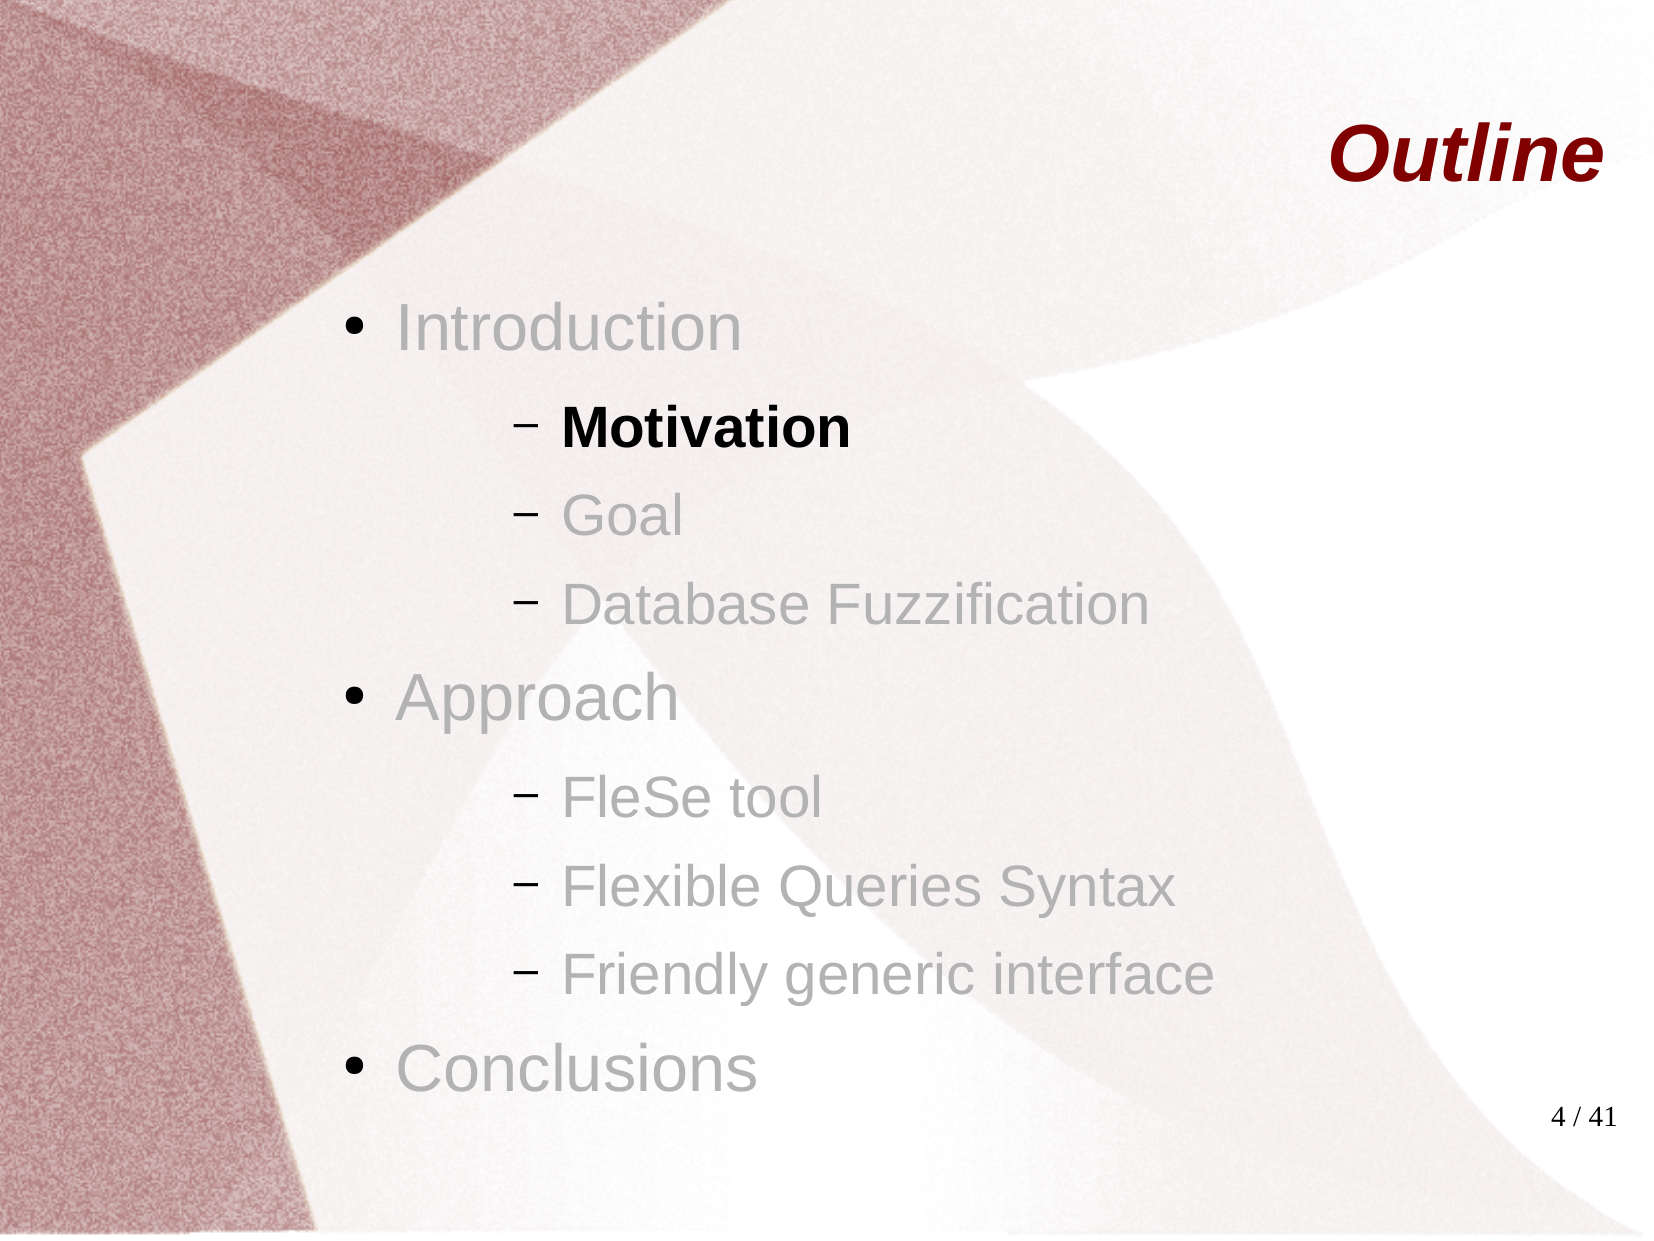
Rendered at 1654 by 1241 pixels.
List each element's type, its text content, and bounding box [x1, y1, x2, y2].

picture [0, 0, 1654, 1241]
title Outline [596, 49, 1607, 257]
list Introduction Motivation Goal Database Fuzzification Approach FleSe tool Flexible Queries Syntax Friendly generic interface Conclusions [324, 290, 1601, 1106]
